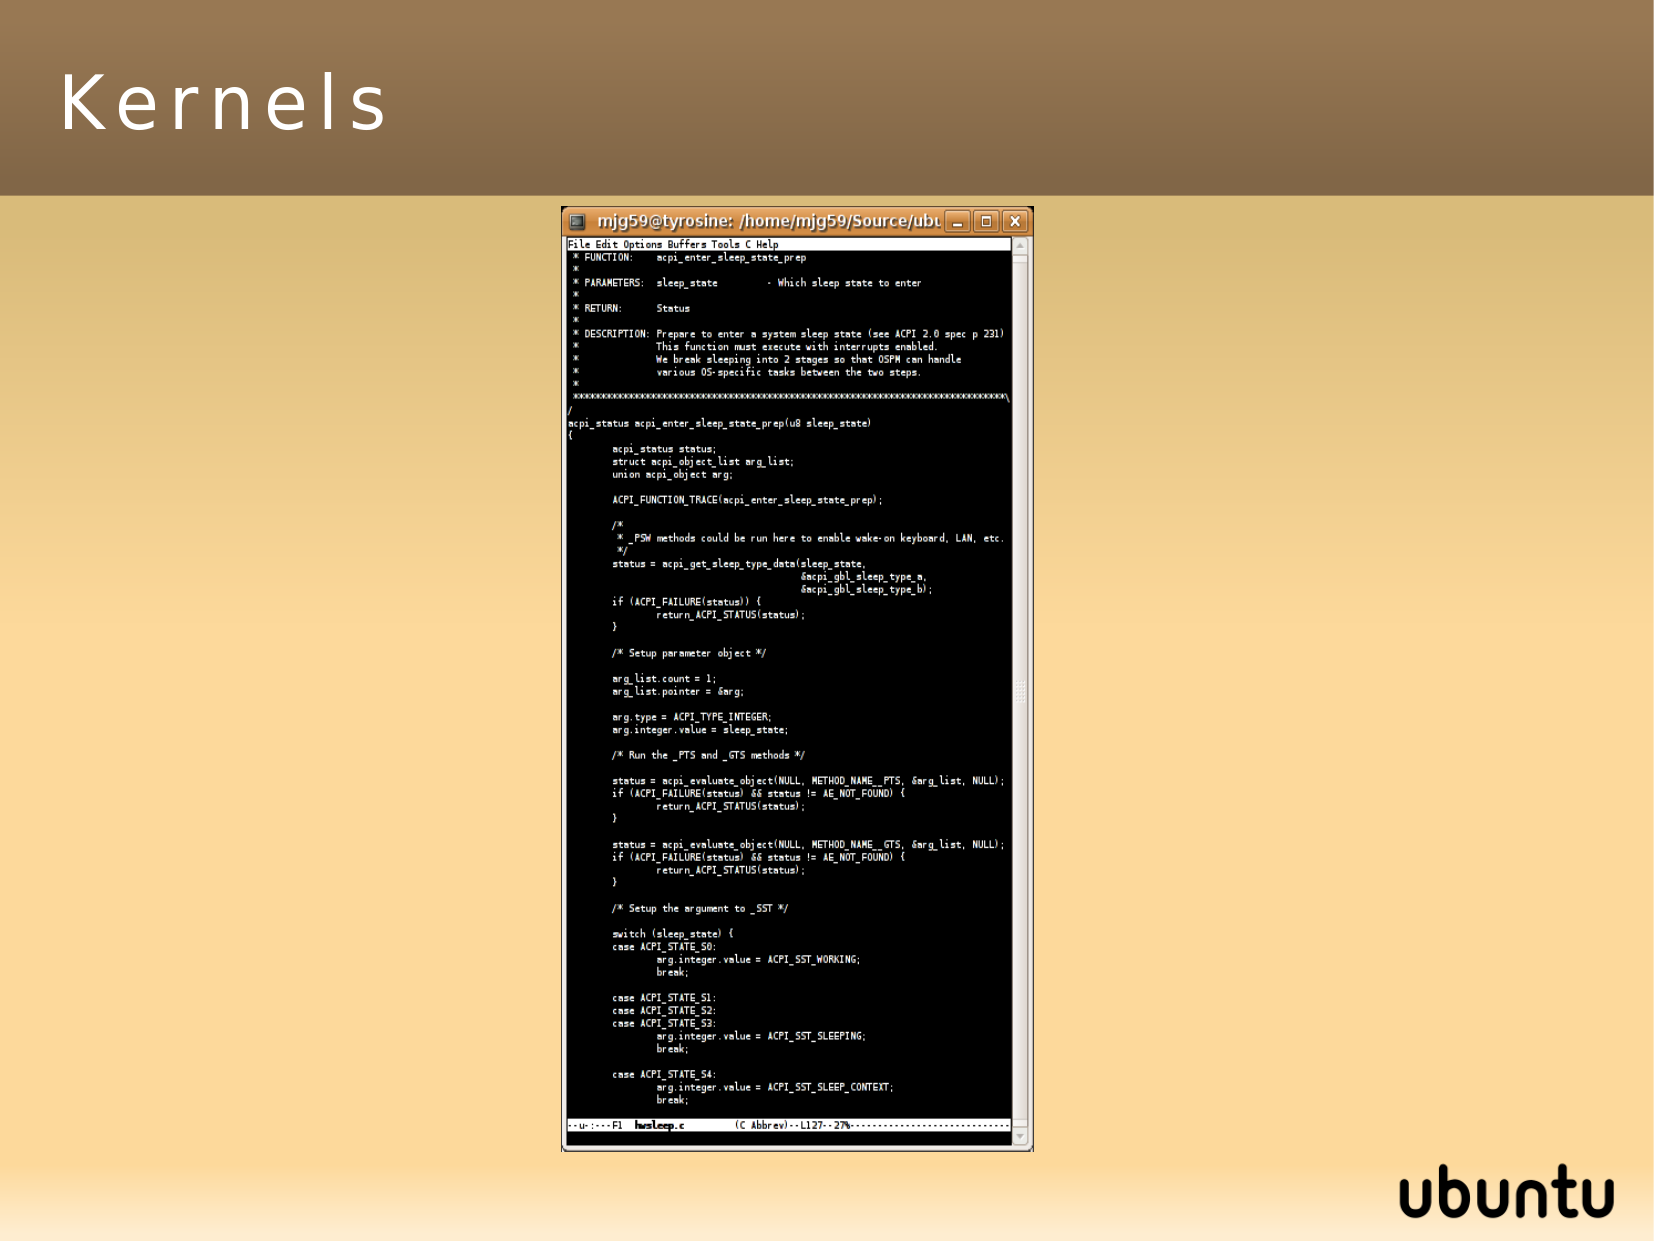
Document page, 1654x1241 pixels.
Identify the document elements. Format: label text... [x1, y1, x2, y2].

picture [0, 0, 1654, 1241]
title Kernels [59, 36, 1595, 171]
